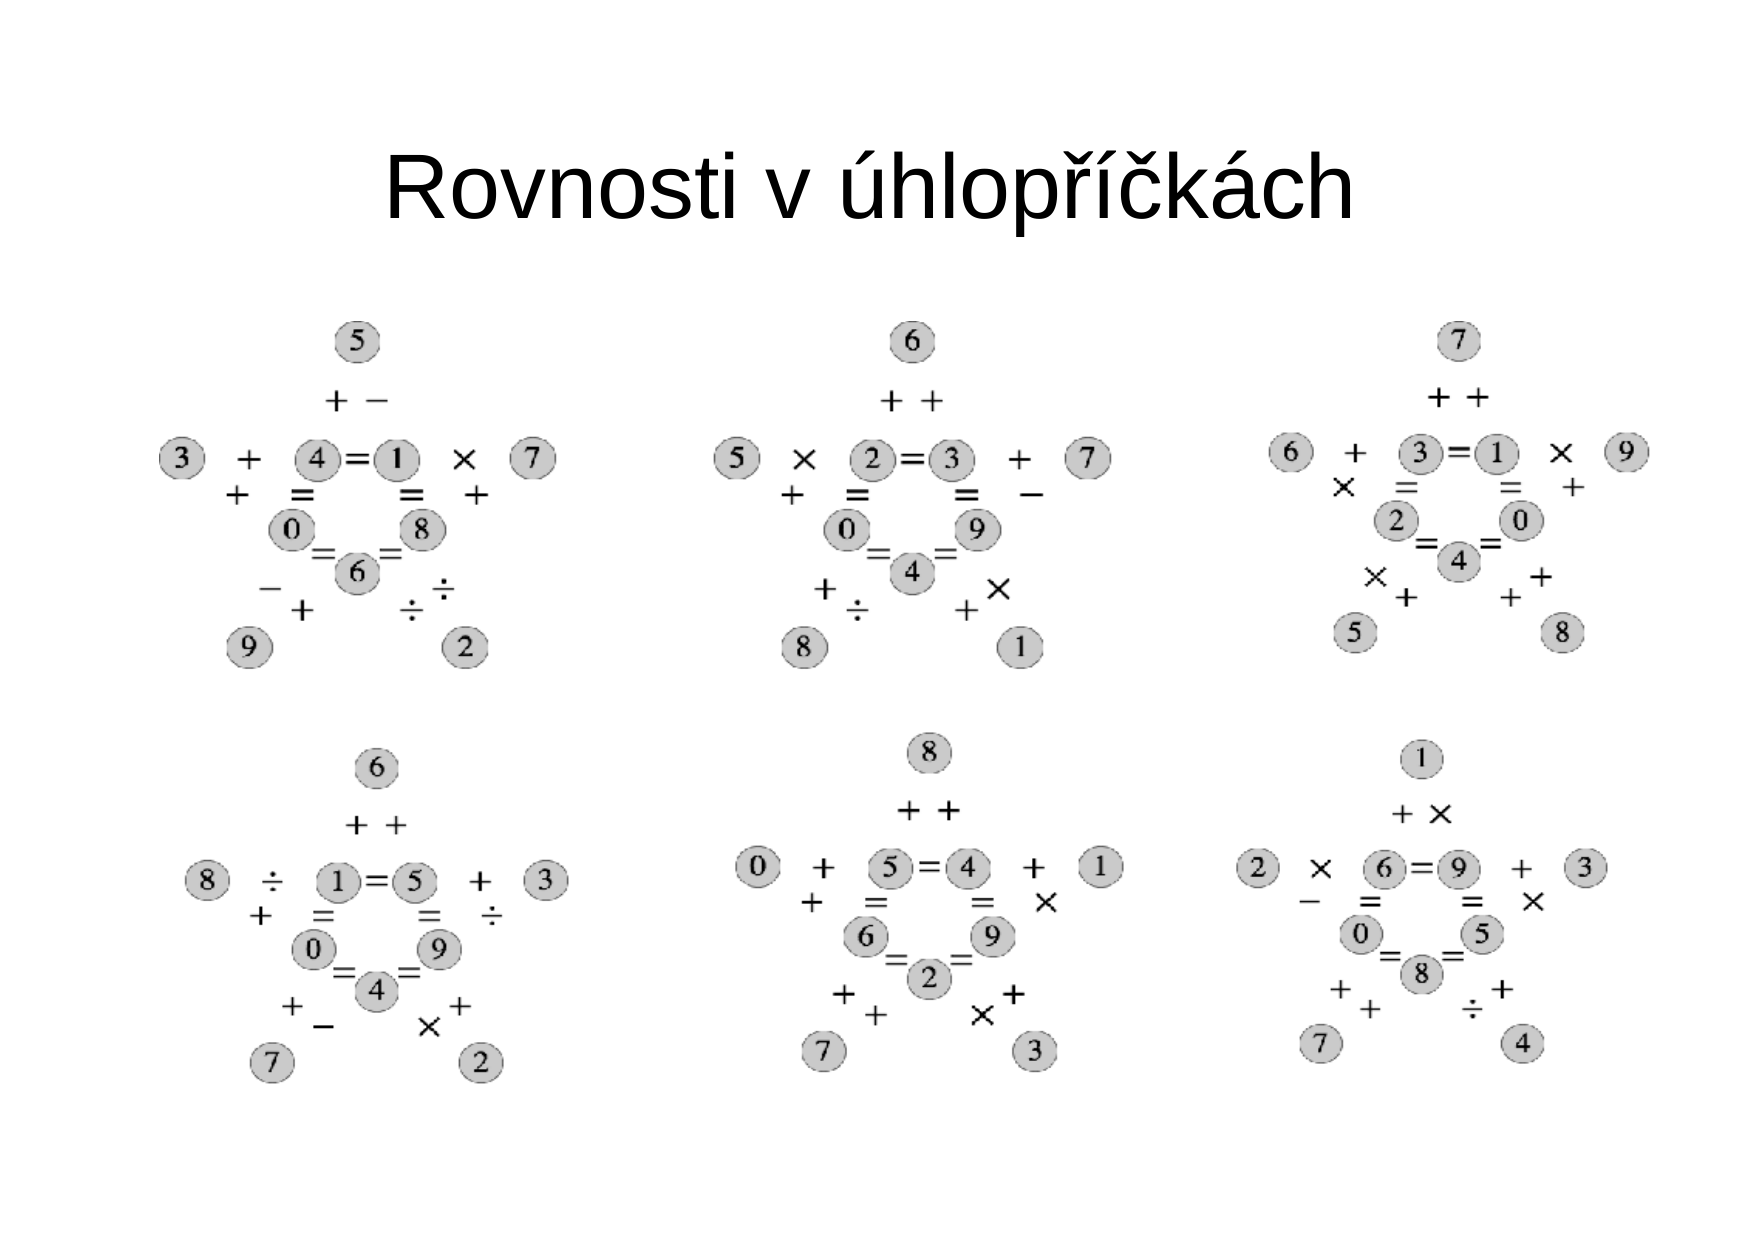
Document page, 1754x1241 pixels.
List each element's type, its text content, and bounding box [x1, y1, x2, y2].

title Rovnosti v úhlopříčkách [135, 93, 1608, 281]
picture [159, 321, 1651, 1085]
